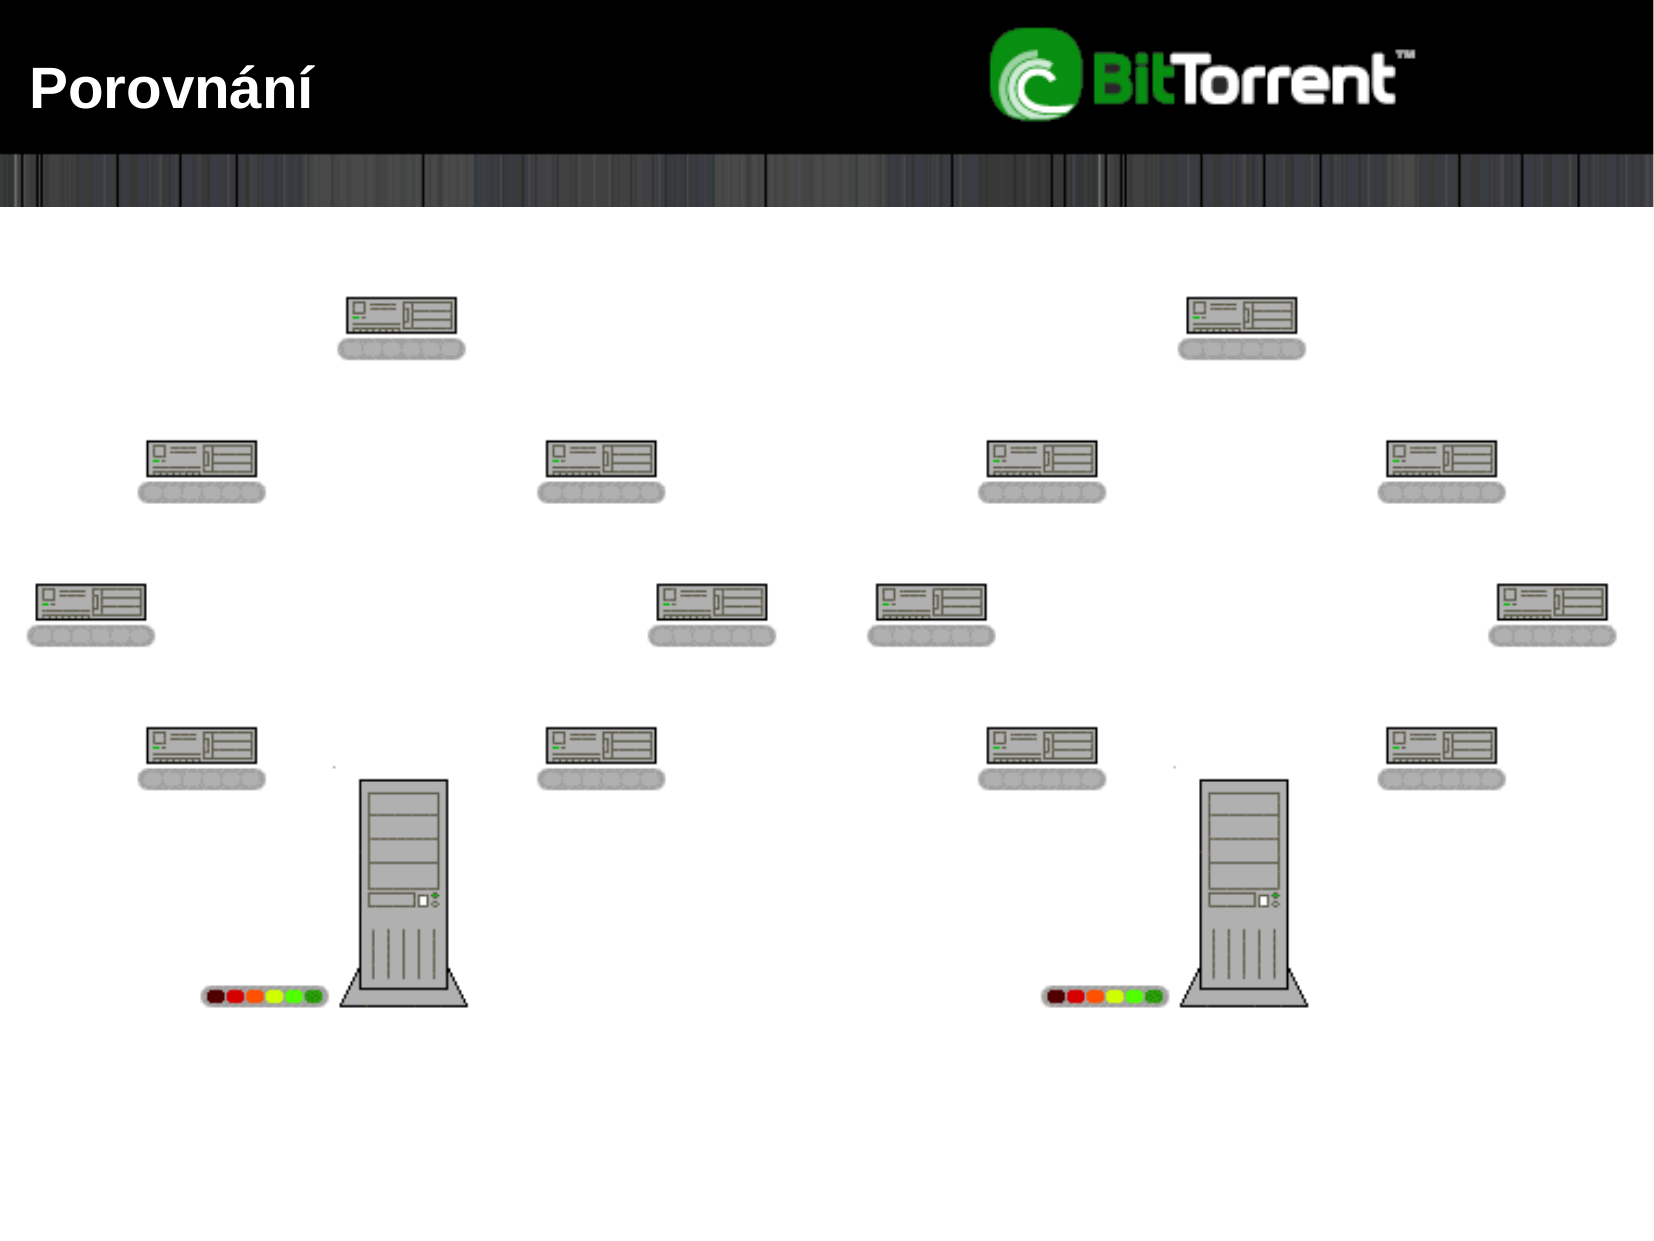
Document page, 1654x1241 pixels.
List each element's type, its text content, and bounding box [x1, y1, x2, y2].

title Porovnání [29, 0, 1518, 178]
picture [0, 0, 1654, 207]
picture [21, 278, 1654, 1034]
